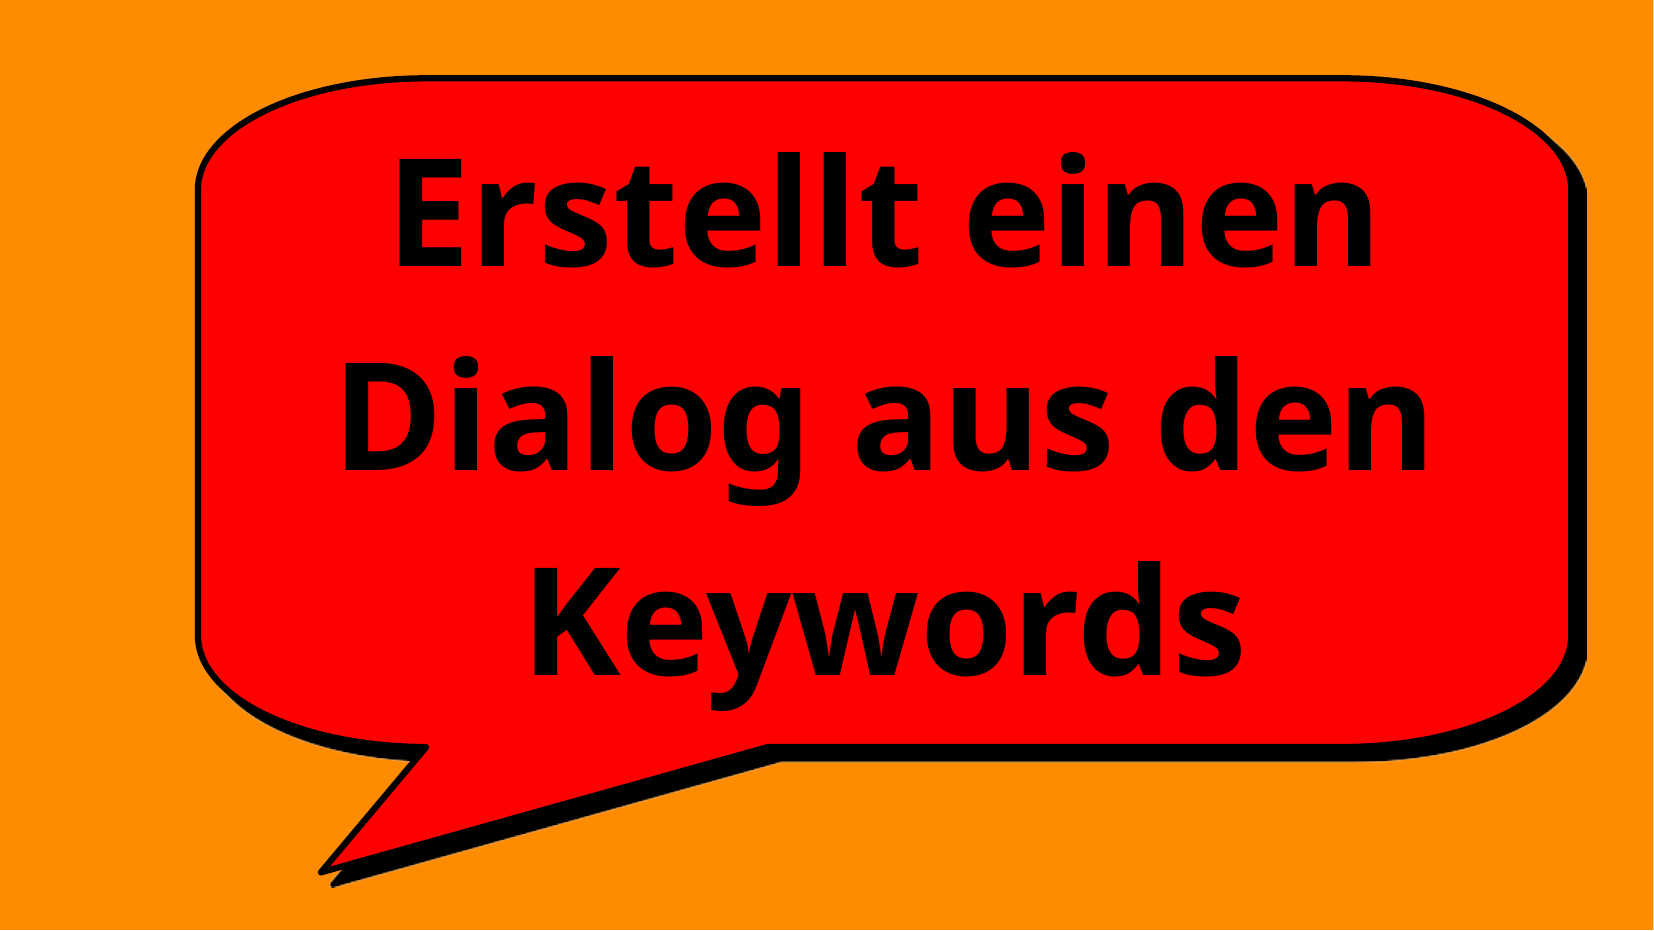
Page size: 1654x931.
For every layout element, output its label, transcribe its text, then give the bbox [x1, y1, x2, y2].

text_box Erstellt einen Dialog aus den Keywords [197, 78, 1572, 873]
